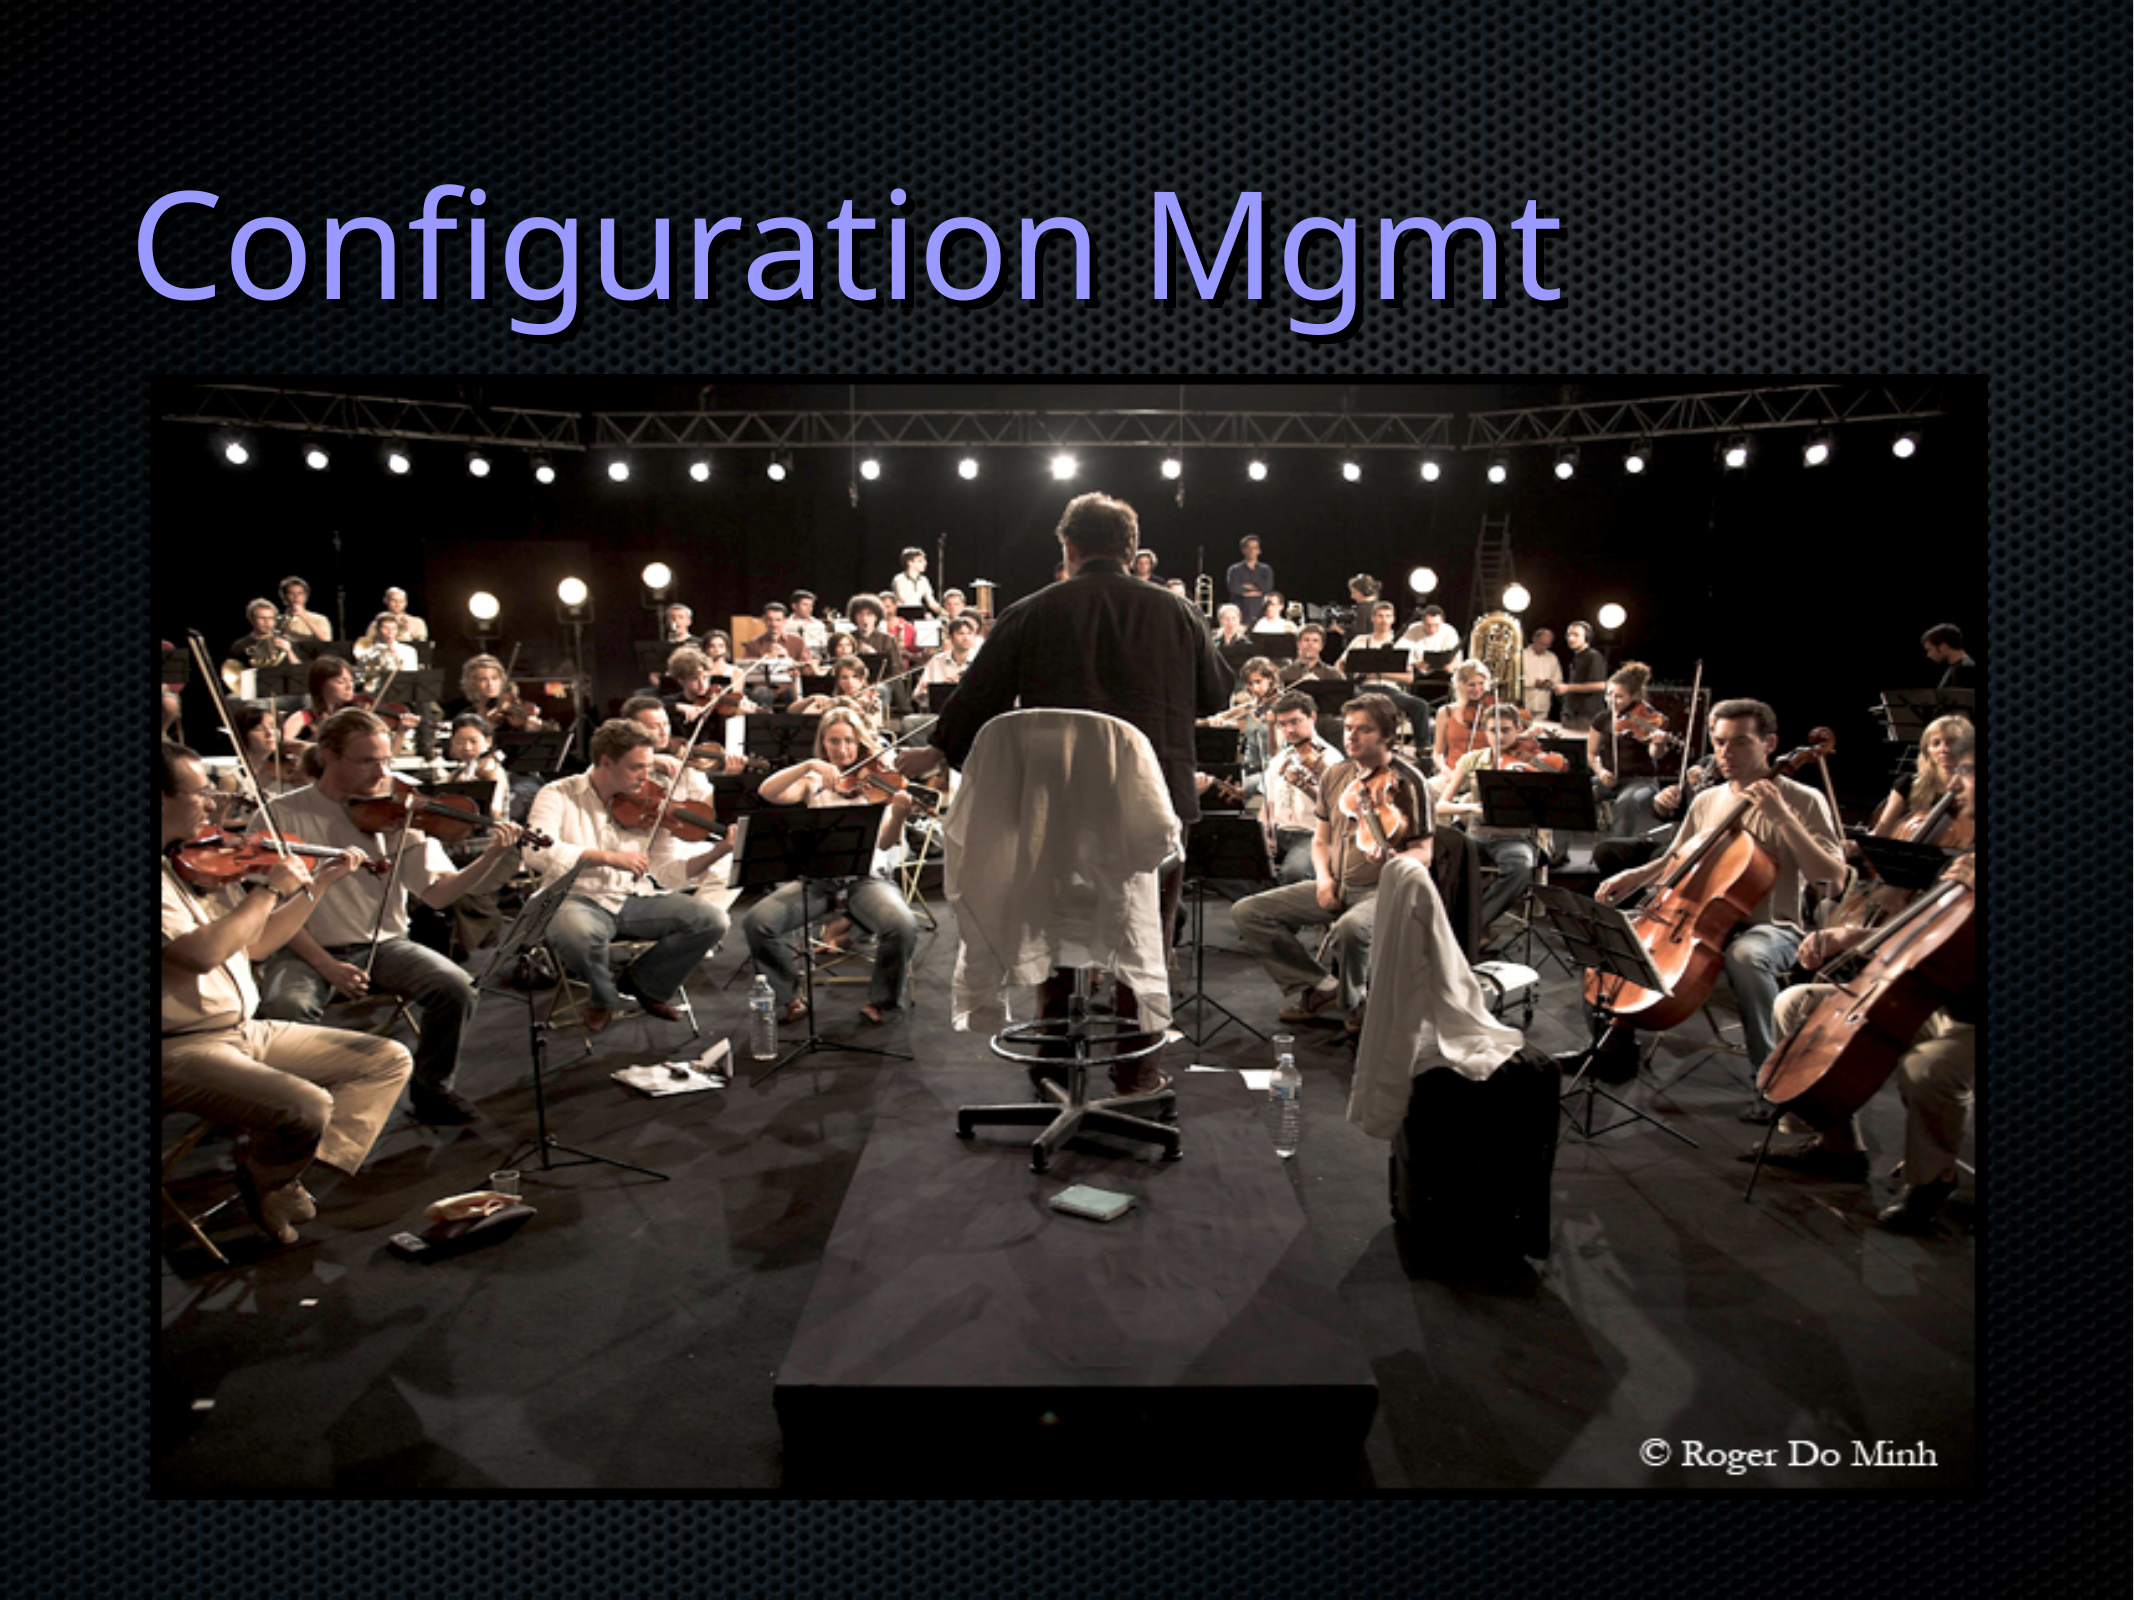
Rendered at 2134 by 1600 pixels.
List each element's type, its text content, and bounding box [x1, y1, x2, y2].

list [129, 413, 2005, 1522]
picture [0, 0, 2134, 1600]
title Configuration Mgmt [129, 49, 2005, 413]
